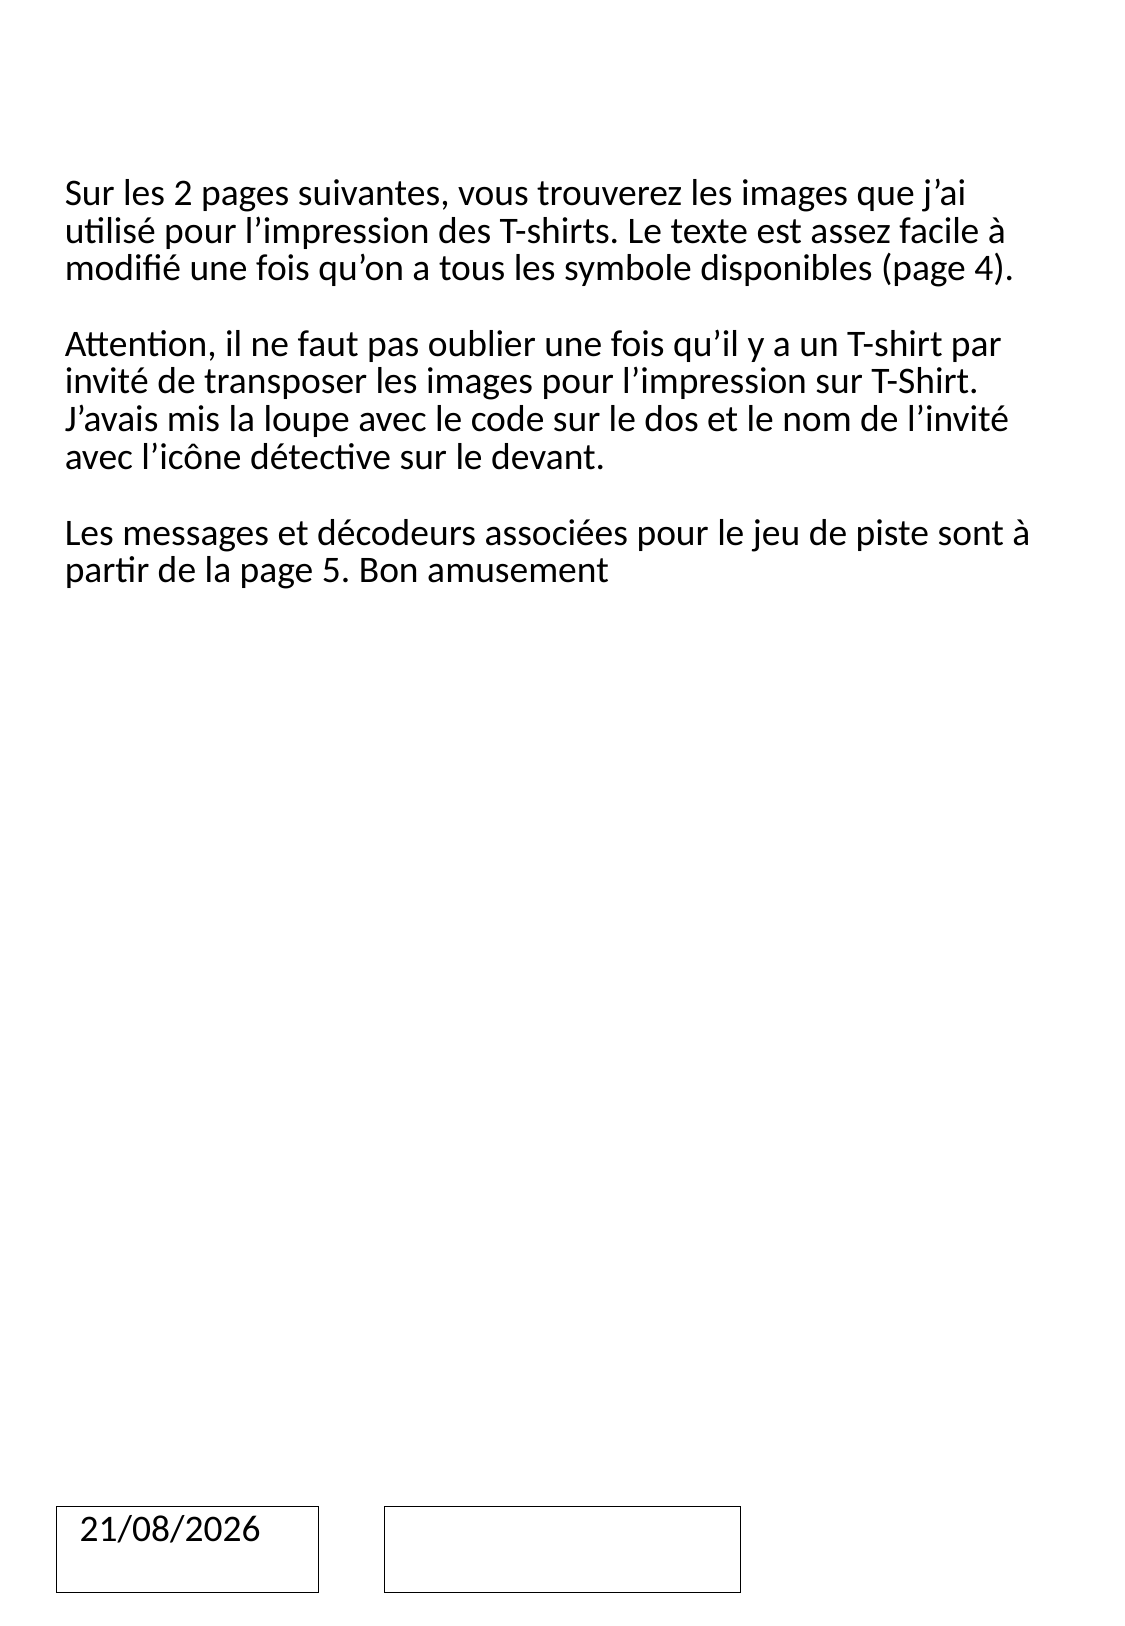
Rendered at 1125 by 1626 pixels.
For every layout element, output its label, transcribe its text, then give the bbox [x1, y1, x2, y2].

text_box Sur les 2 pages suivantes, vous trouverez les images que j’ai utilisé pour l’impression des T-shirts. Le texte est assez facile à modifié une fois qu’on a tous les symbole disponibles (page 4). Attention, il ne faut pas oublier une fois qu’il y a un T-shirt par invité de transposer les images pour l’impression sur T-Shirt. J’avais mis la loupe avec le code sur le dos et le nom de l’invité avec l’icône détective sur le devant. Les messages et décodeurs associées pour le jeu de piste sont à partir de la page 5. Bon amusement [50, 169, 1063, 685]
